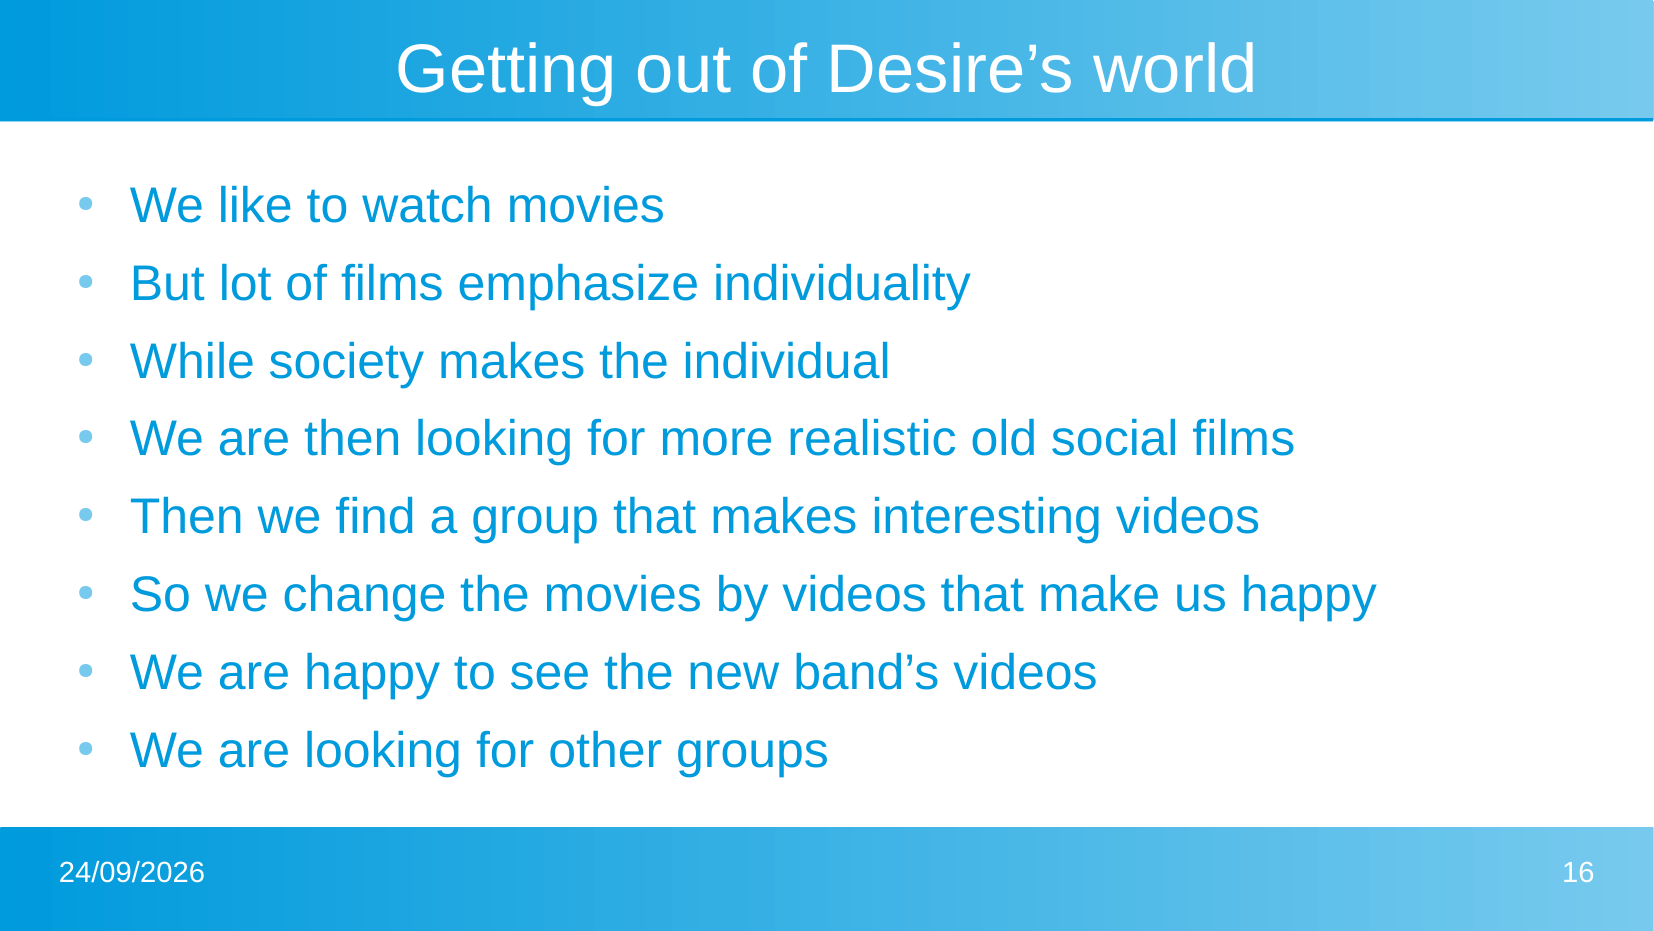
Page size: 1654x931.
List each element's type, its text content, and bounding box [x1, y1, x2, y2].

title Getting out of Desire’s world [59, 29, 1595, 108]
list We like to watch movies But lot of films emphasize individuality While society makes the individual We are then looking for more realistic old social films Then we find a group that makes interesting videos So we change the movies by videos that make us happy We are happy to see the new band’s videos We are looking for other groups [59, 177, 1595, 768]
